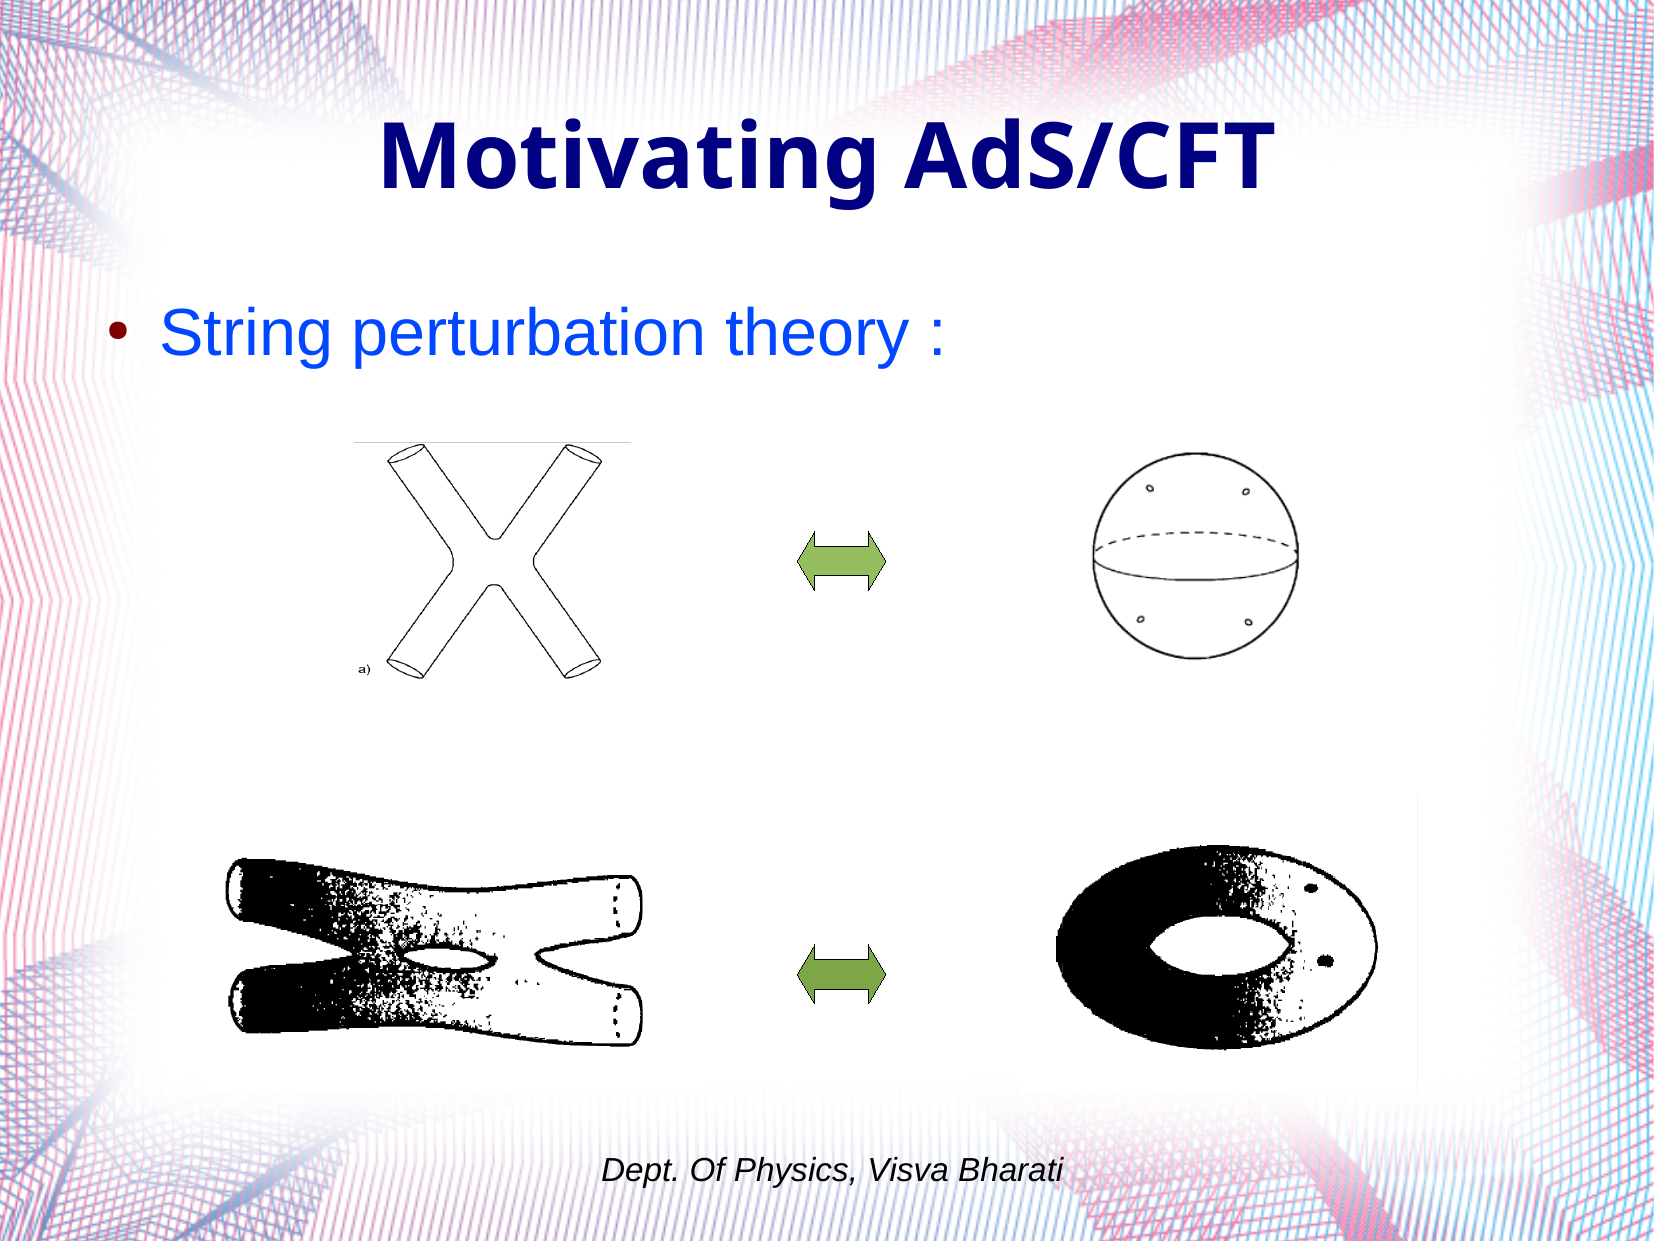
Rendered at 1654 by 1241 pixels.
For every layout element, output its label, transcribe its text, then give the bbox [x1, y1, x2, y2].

list String perturbation theory : [88, 295, 1388, 448]
text_box [797, 944, 886, 1004]
text_box [797, 531, 886, 591]
picture [0, 0, 1654, 1241]
title Motivating AdS/CFT [82, 49, 1571, 257]
list Dept. Of Physics, Visva Bharati [295, 1151, 1300, 1211]
